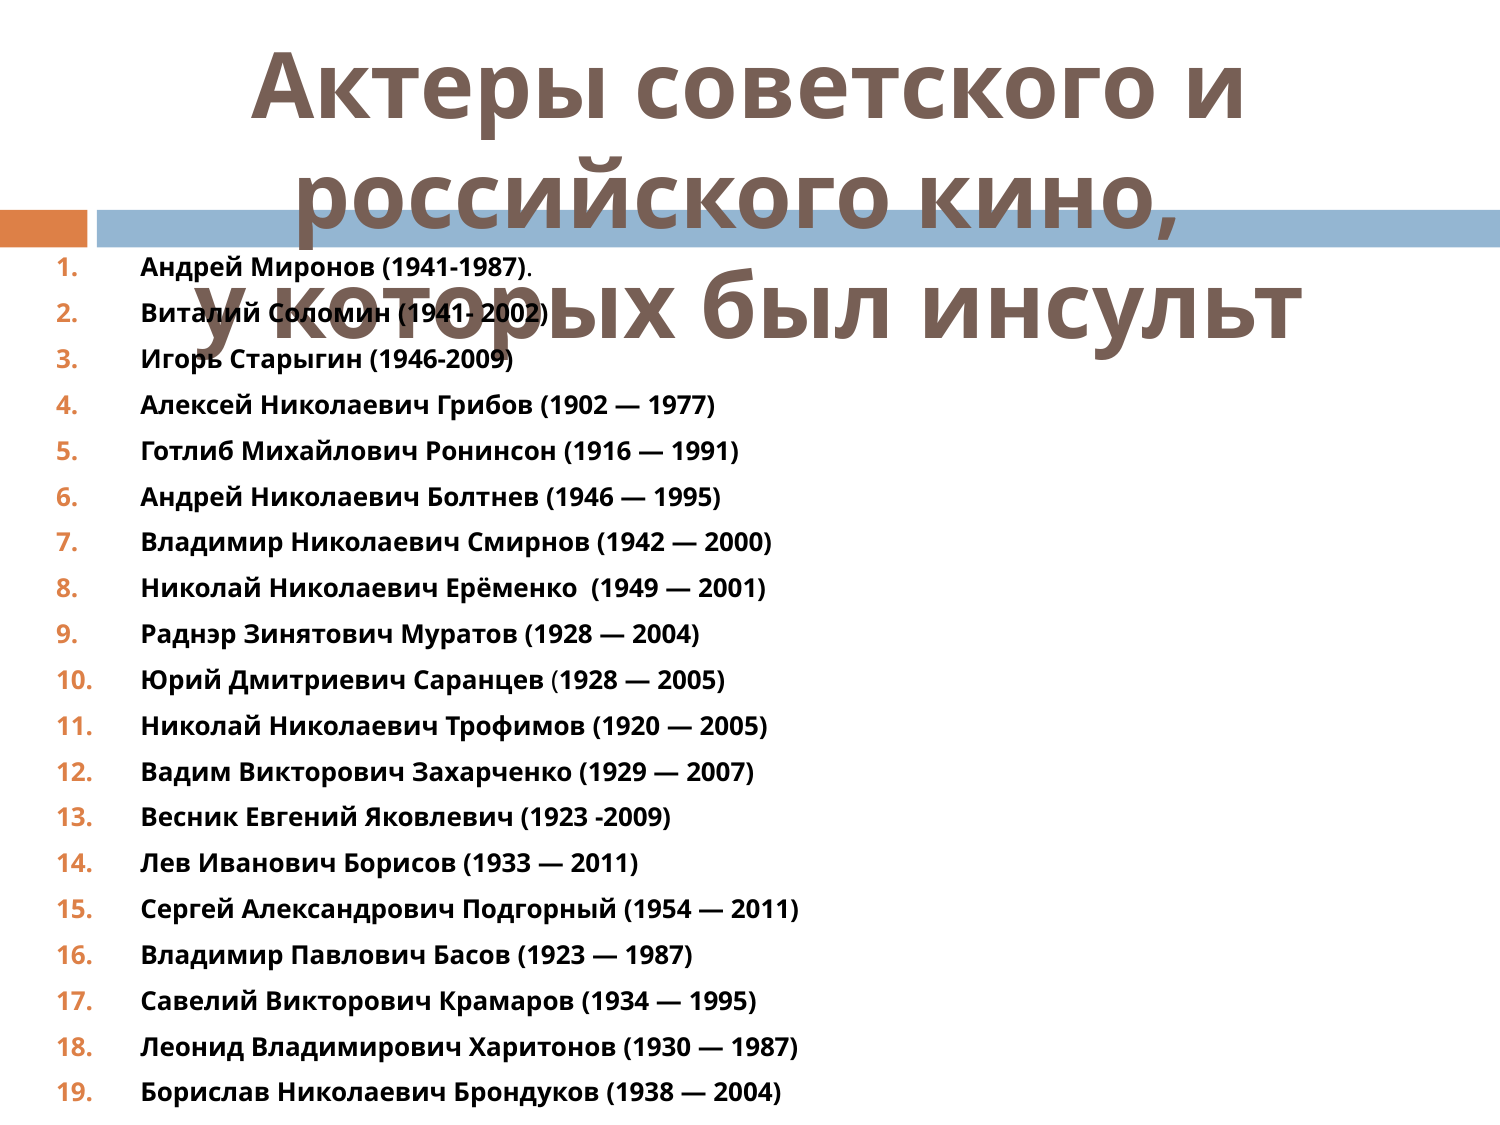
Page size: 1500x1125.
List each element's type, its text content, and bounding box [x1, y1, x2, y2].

list Андрей Миронов (1941-1987). Виталий Соломин (1941- 2002) Игорь Старыгин (1946-2009) Алексей Николаевич Грибов (1902 — 1977) Готлиб Михайлович Ронинсон (1916 — 1991) Андрей Николаевич Болтнев (1946 — 1995) Владимир Николаевич Смирнов (1942 — 2000) Николай Николаевич Ерёменко (1949 — 2001) Раднэр Зинятович Муратов (1928 — 2004) Юрий Дмитриевич Саранцев (1928 — 2005) Николай Николаевич Трофимов (1920 — 2005) Вадим Викторович Захарченко (1929 — 2007) Весник Евгений Яковлевич (1923 -2009) Лев Иванович Борисов (1933 — 2011) Сергей Александрович Подгорный (1954 — 2011) Владимир Павлович Басов (1923 — 1987) Савелий Викторович Крамаров (1934 — 1995) Леонид Владимирович Харитонов (1930 — 1987) Борислав Николаевич Брондуков (1938 — 2004) [41, 243, 1379, 1125]
title Актеры советского и российского кино, у которых был инсульт [0, 19, 1500, 182]
